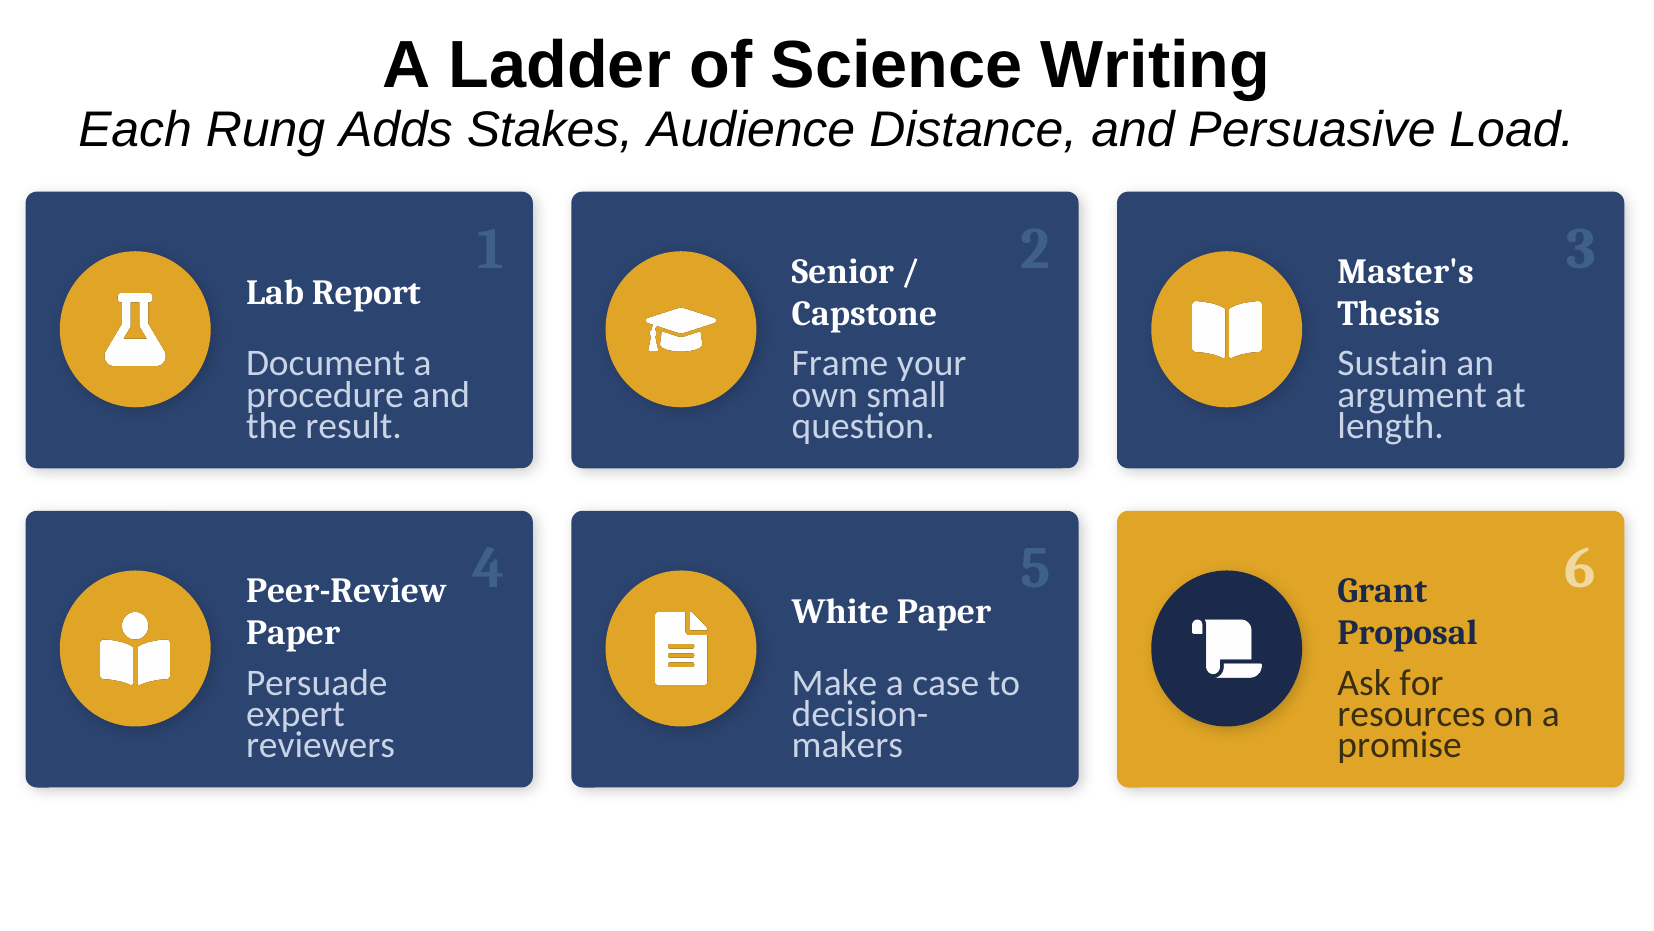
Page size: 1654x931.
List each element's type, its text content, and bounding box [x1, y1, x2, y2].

picture [646, 293, 716, 366]
text_box 6 [1528, 522, 1611, 622]
text_box Senior / Capstone [776, 251, 1031, 330]
text_box 3 [1528, 202, 1611, 303]
text_box Ask for resources on a promise [1322, 664, 1597, 771]
text_box [25, 510, 533, 788]
picture [646, 612, 716, 685]
text_box Sustain an argument at length. [1322, 344, 1597, 452]
text_box Grant Proposal [1322, 570, 1577, 649]
text_box Document a procedure and the result. [231, 344, 506, 452]
title A Ladder of Science Writing Each Rung Adds Stakes, Audience Distance, and Persuasive Load. [0, 0, 1654, 188]
picture [1192, 612, 1262, 685]
text_box Frame your own small question. [776, 344, 1052, 452]
text_box [1117, 191, 1625, 469]
text_box [571, 510, 1079, 788]
text_box [571, 191, 1079, 469]
text_box Make a case to decision-makers [776, 664, 1052, 771]
text_box Persuade expert reviewers [231, 664, 506, 771]
picture [100, 612, 170, 685]
text_box [25, 191, 533, 469]
picture [1192, 293, 1262, 366]
text_box 2 [982, 202, 1065, 303]
text_box 5 [982, 522, 1065, 622]
text_box 4 [436, 522, 520, 622]
text_box [1117, 510, 1625, 788]
text_box Peer-Review Paper [231, 570, 485, 649]
text_box Master's Thesis [1322, 251, 1577, 330]
text_box 1 [436, 202, 520, 303]
picture [100, 293, 170, 366]
text_box Lab Report [231, 251, 485, 330]
text_box White Paper [776, 570, 1031, 649]
text_box 6 [1576, 568, 1585, 583]
